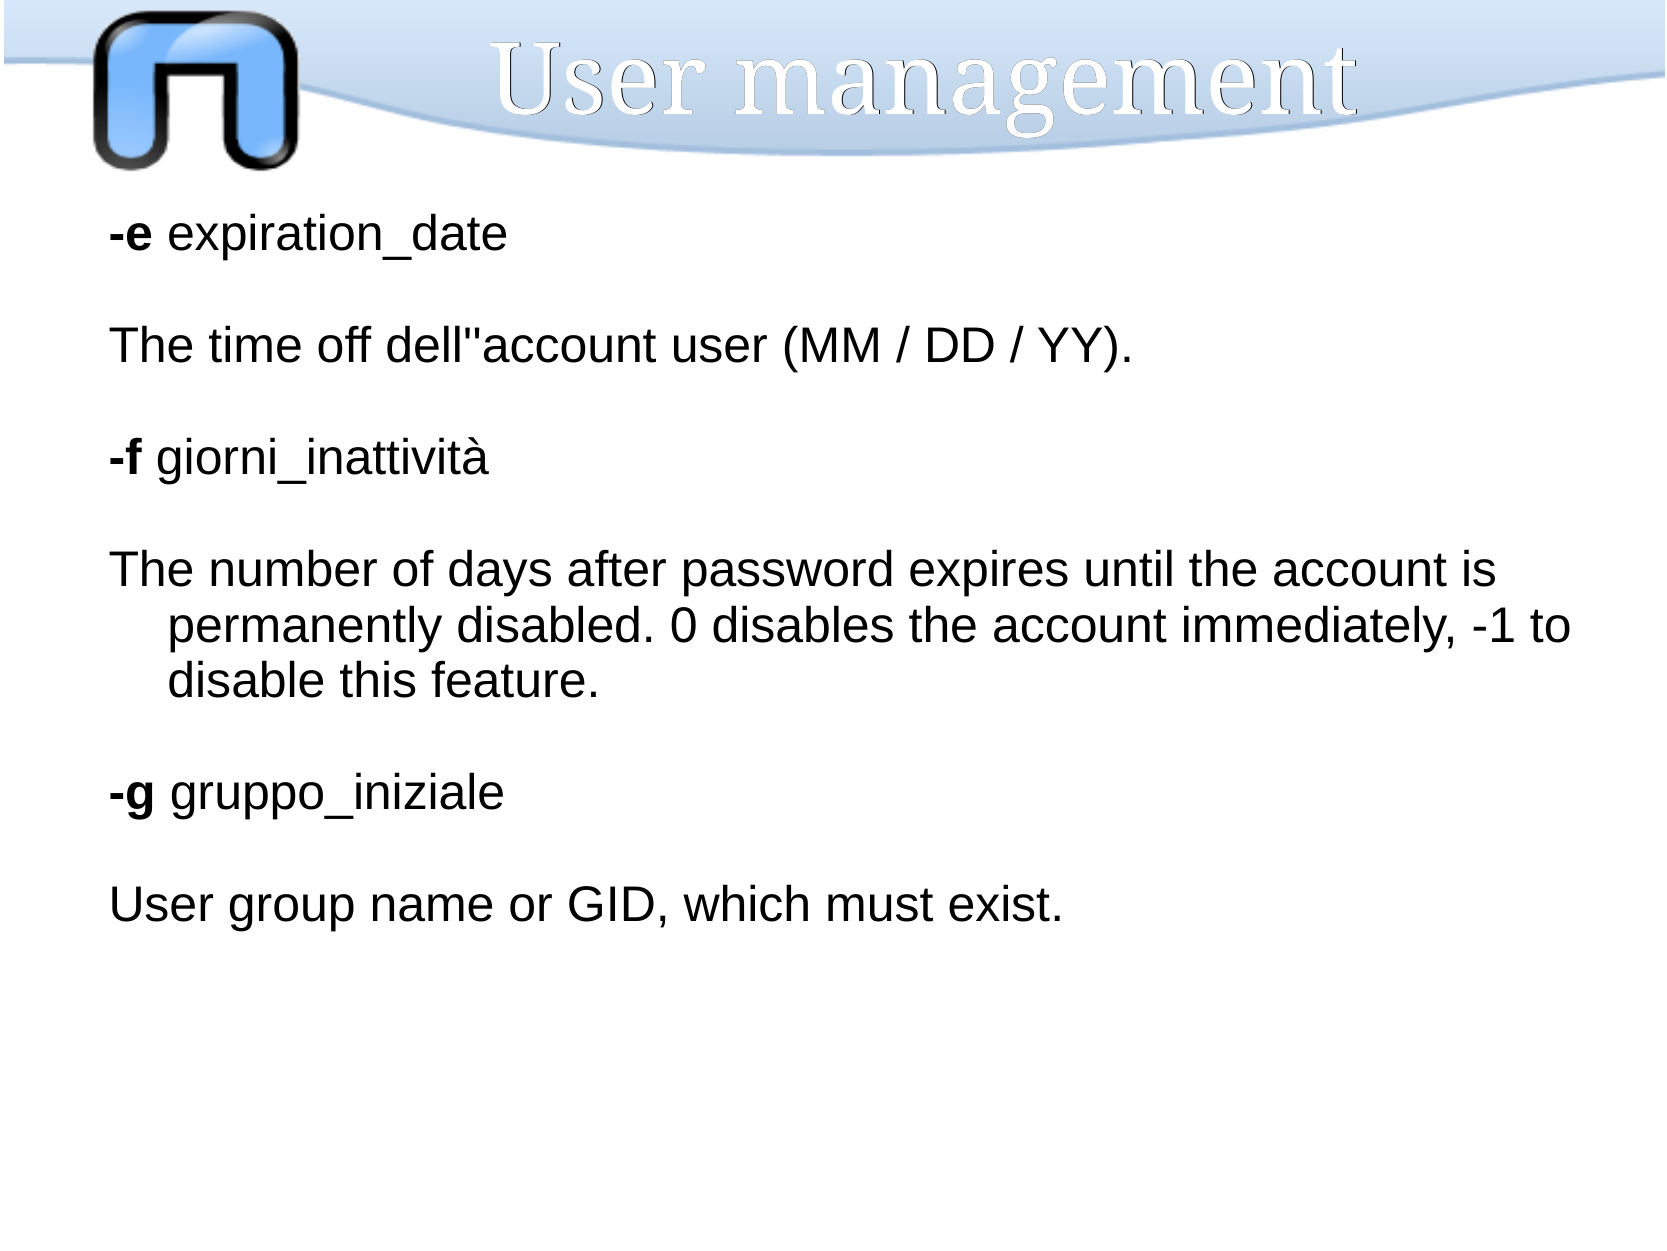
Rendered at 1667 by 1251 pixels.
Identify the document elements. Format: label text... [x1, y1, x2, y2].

picture [0, 0, 1667, 1251]
text_box User management [475, 0, 1667, 271]
list -e expiration_date The time off dell''account user (MM / DD / YY). -f giorni_inattività The number of days after password expires until the account is permanently disabled. 0 disables the account immediately, -1 to disable this feature. -g gruppo_iniziale User group name or GID, which must exist. [66, 209, 1636, 1042]
